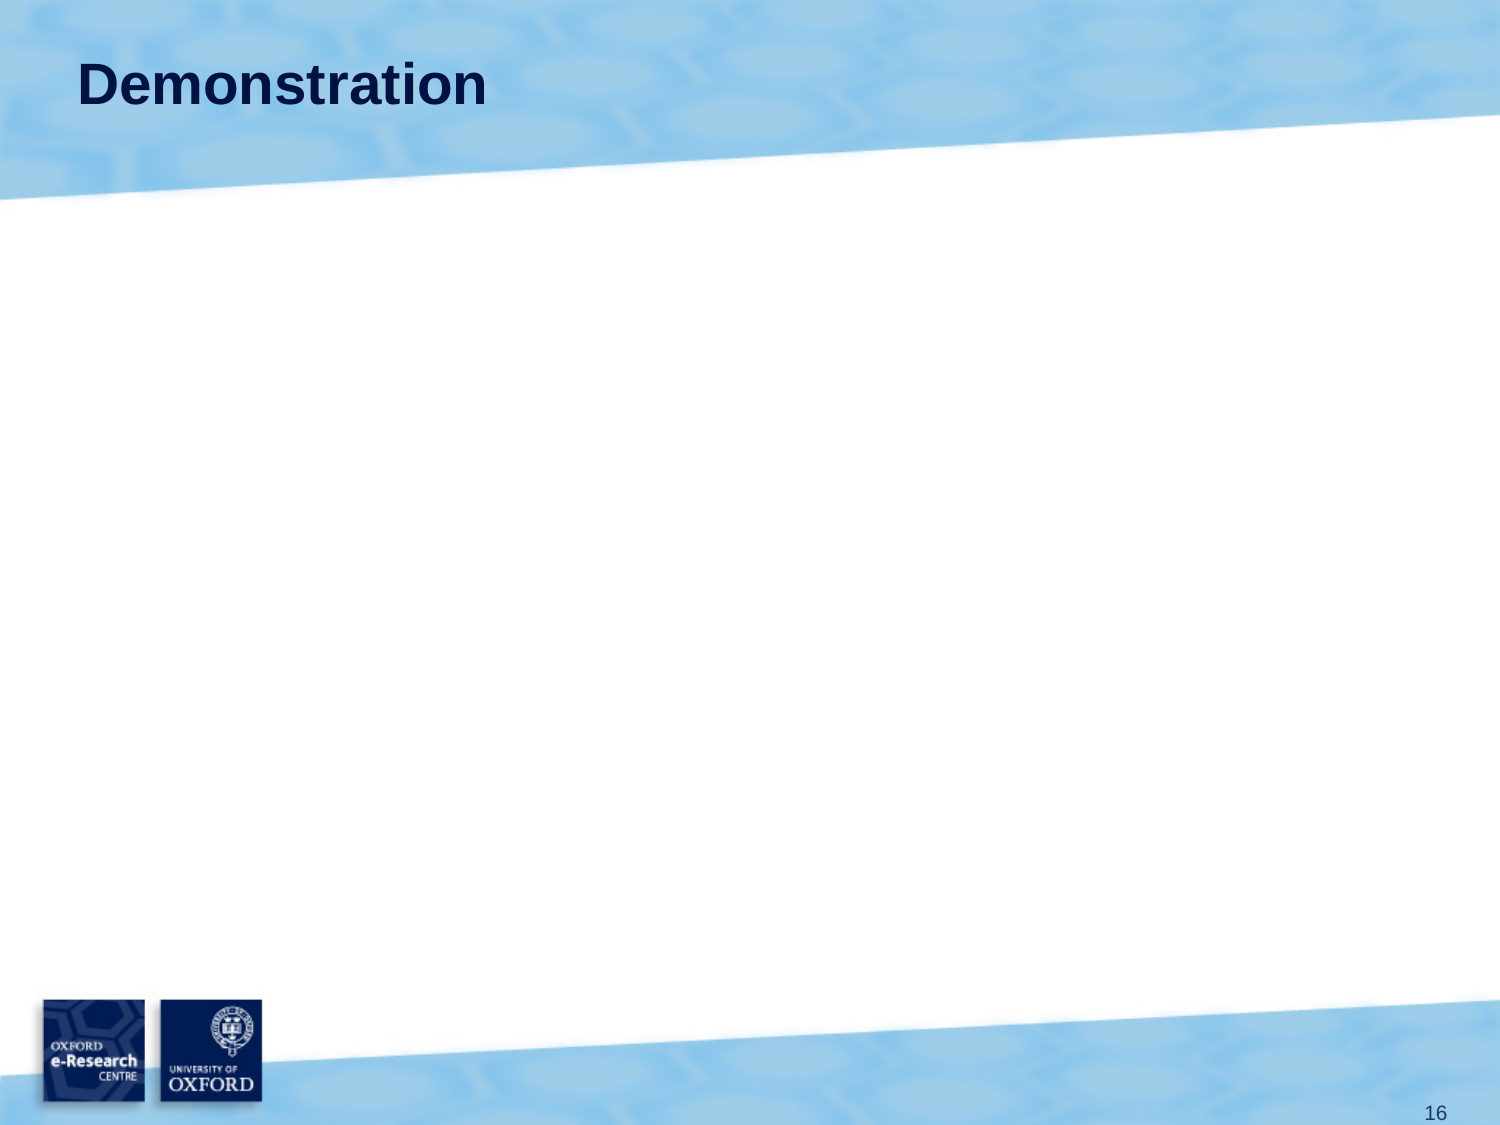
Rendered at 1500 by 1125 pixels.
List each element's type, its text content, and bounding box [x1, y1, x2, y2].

picture [0, 0, 1500, 213]
picture [0, 944, 1500, 1125]
title Demonstration [62, 24, 1409, 138]
